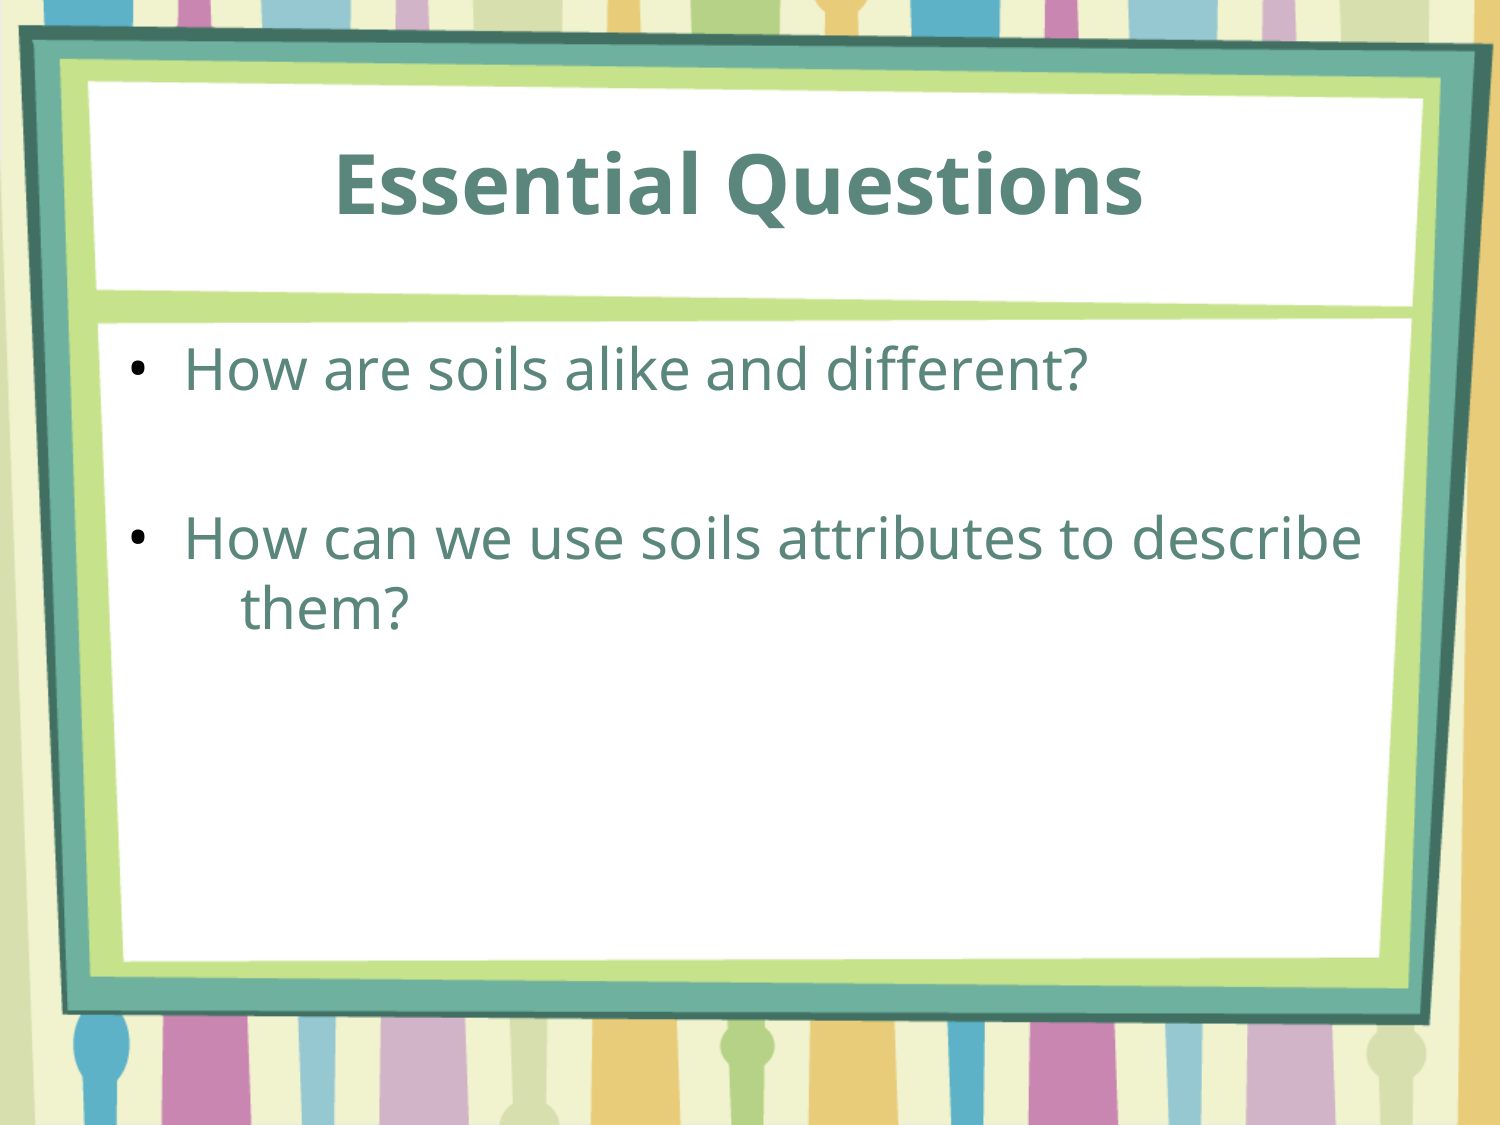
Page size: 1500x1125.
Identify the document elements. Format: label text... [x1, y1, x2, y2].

title Essential Questions [75, 87, 1426, 276]
list How are soils alike and different? How can we use soils attributes to describe them? [112, 324, 1401, 1005]
